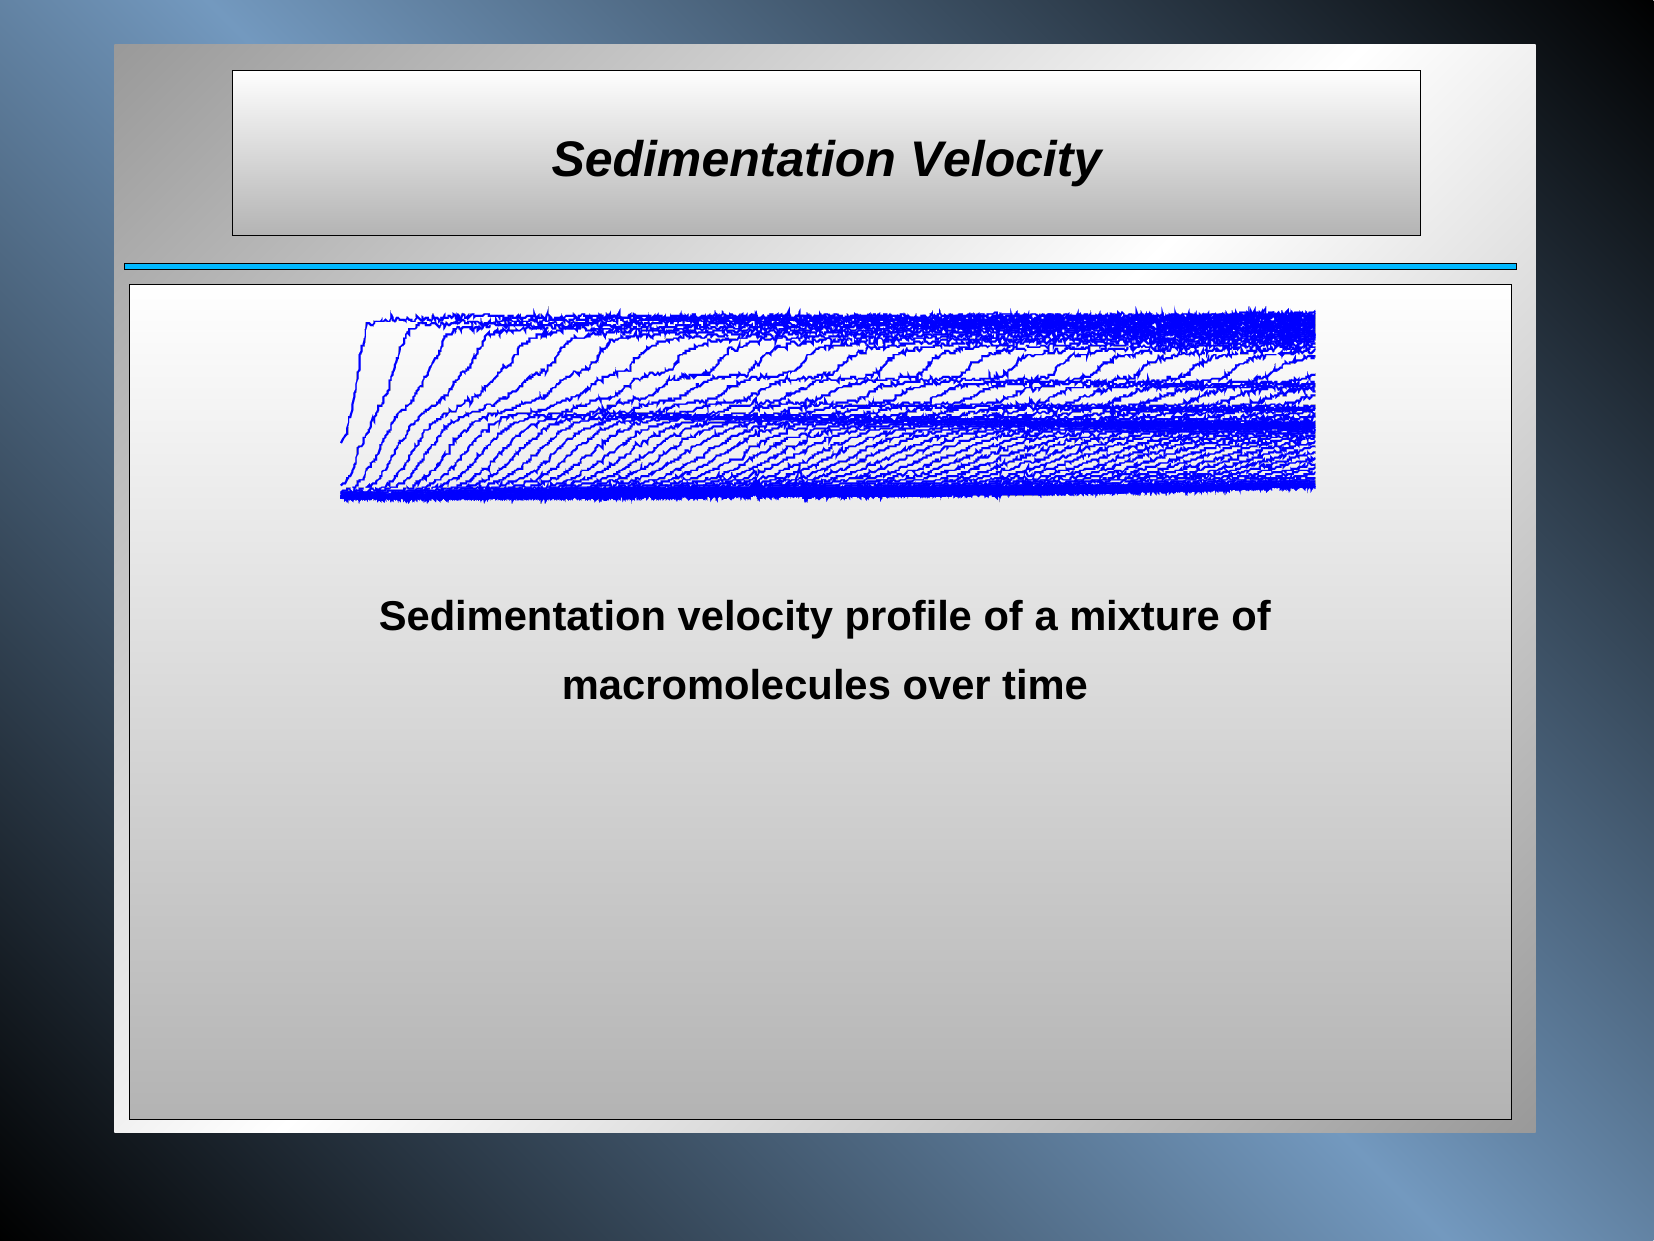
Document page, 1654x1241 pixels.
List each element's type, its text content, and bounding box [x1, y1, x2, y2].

text_box Sedimentation velocity profile of a mixture of macromolecules over time [337, 569, 1313, 686]
text_box [129, 284, 1512, 1120]
picture [340, 305, 1316, 504]
text_box [232, 70, 1421, 236]
text_box Sedimentation Velocity [397, 131, 1256, 194]
text_box [124, 263, 1517, 270]
